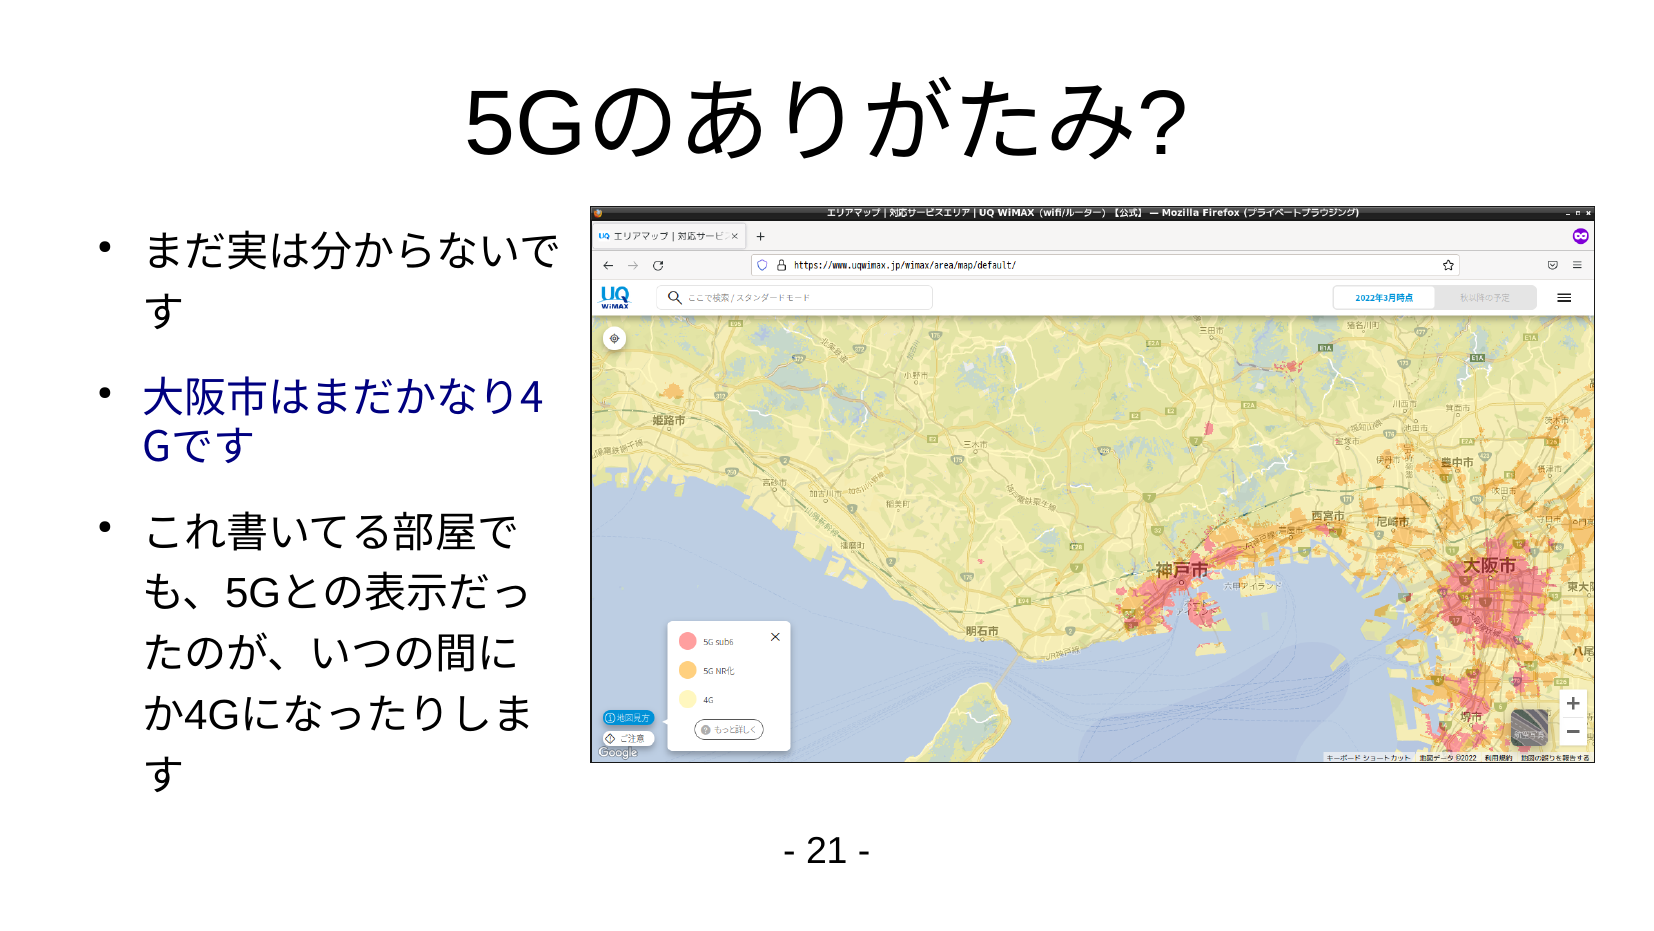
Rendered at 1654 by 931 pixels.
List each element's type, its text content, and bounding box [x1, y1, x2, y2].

title 5Gのありがたみ? [82, 37, 1571, 193]
text_box - <番号> - [703, 815, 950, 886]
list まだ実は分からないです 大阪市はまだかなり4Gです これ書いてる部屋でも、5Gとの表示だったのが、いつの間にか4Gになったりします [82, 217, 562, 758]
picture [590, 206, 1595, 763]
